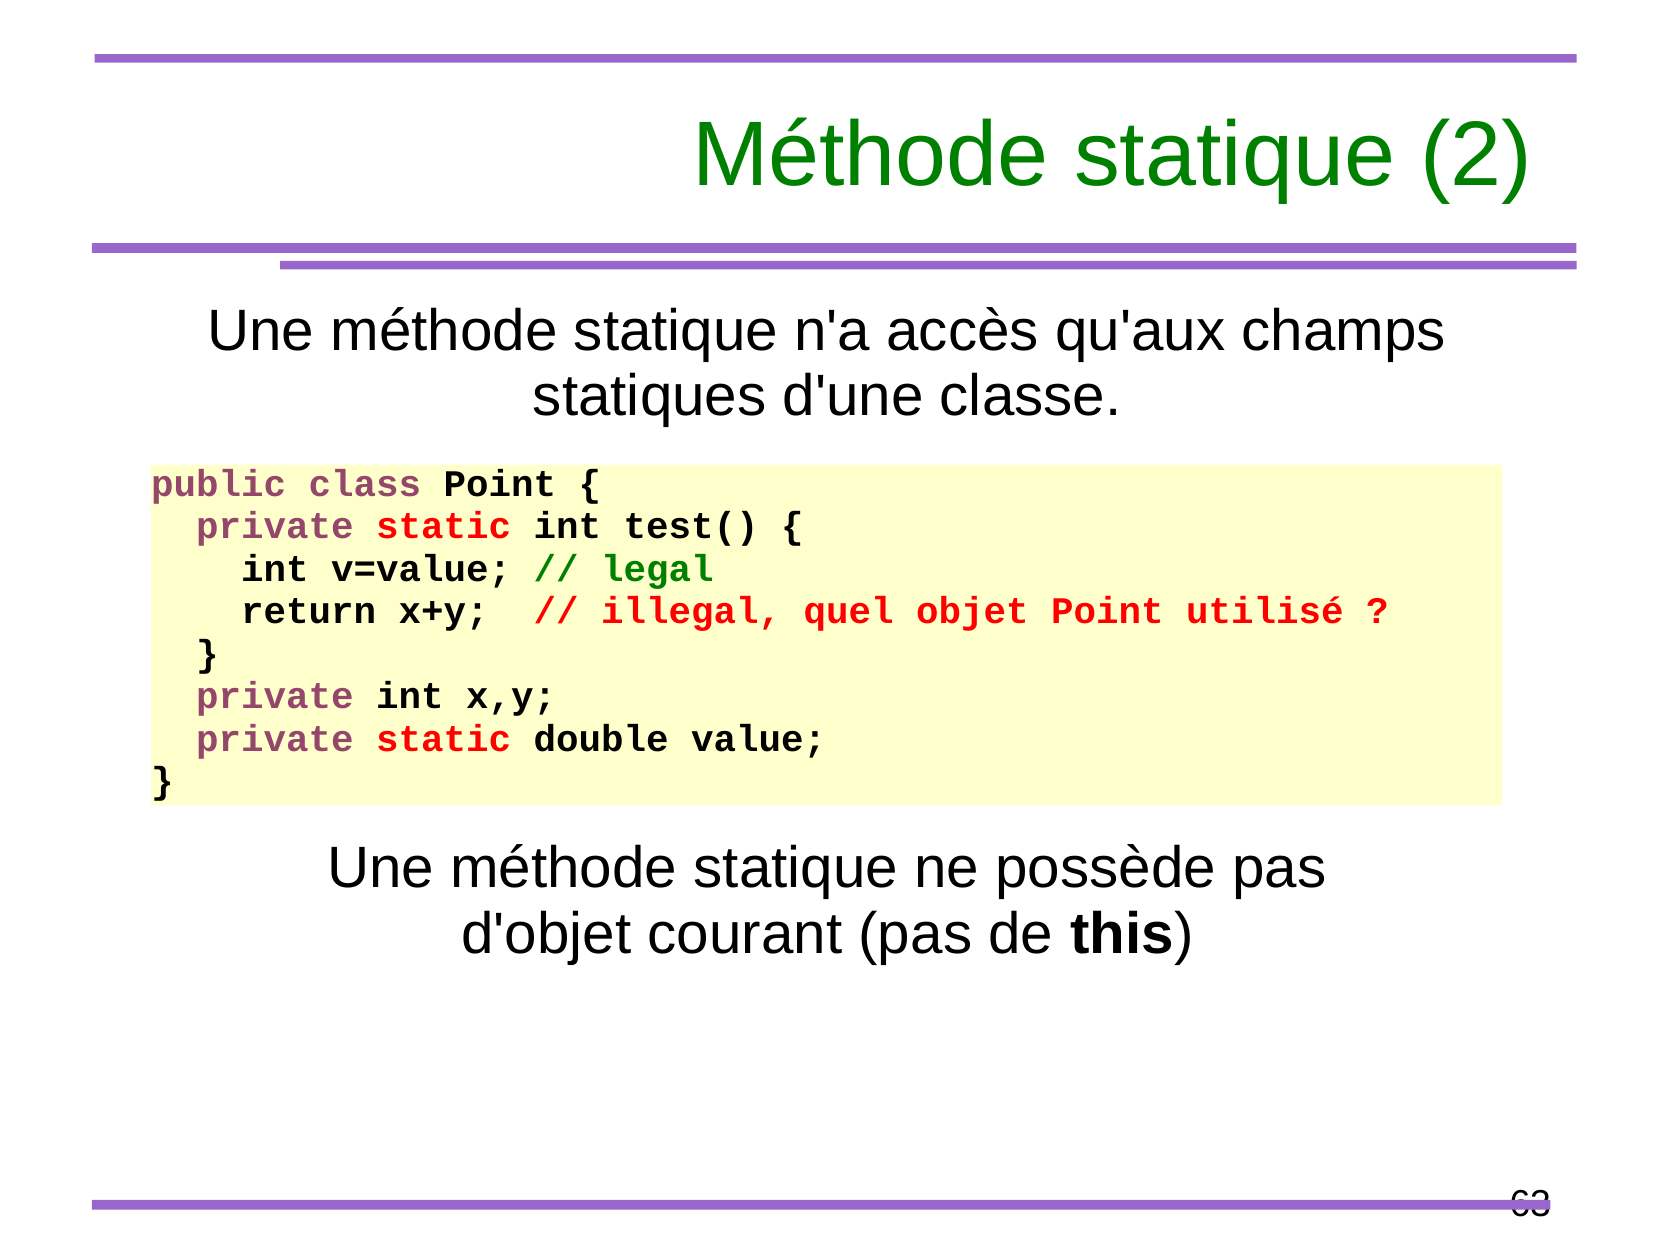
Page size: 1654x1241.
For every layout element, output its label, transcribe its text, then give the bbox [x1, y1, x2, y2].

list Une méthode statique n'a accès qu'aux champs statiques d'une classe. Une méthode statique ne possède pas d'objet courant (pas de this) [121, 297, 1534, 1168]
title Méthode statique (2) [121, 49, 1534, 257]
text_box public class Point { private static int test() { int v=value; // legal return x+y; // illegal, quel objet Point utilisé ? } private int x,y; private static double value; } [151, 464, 1503, 805]
